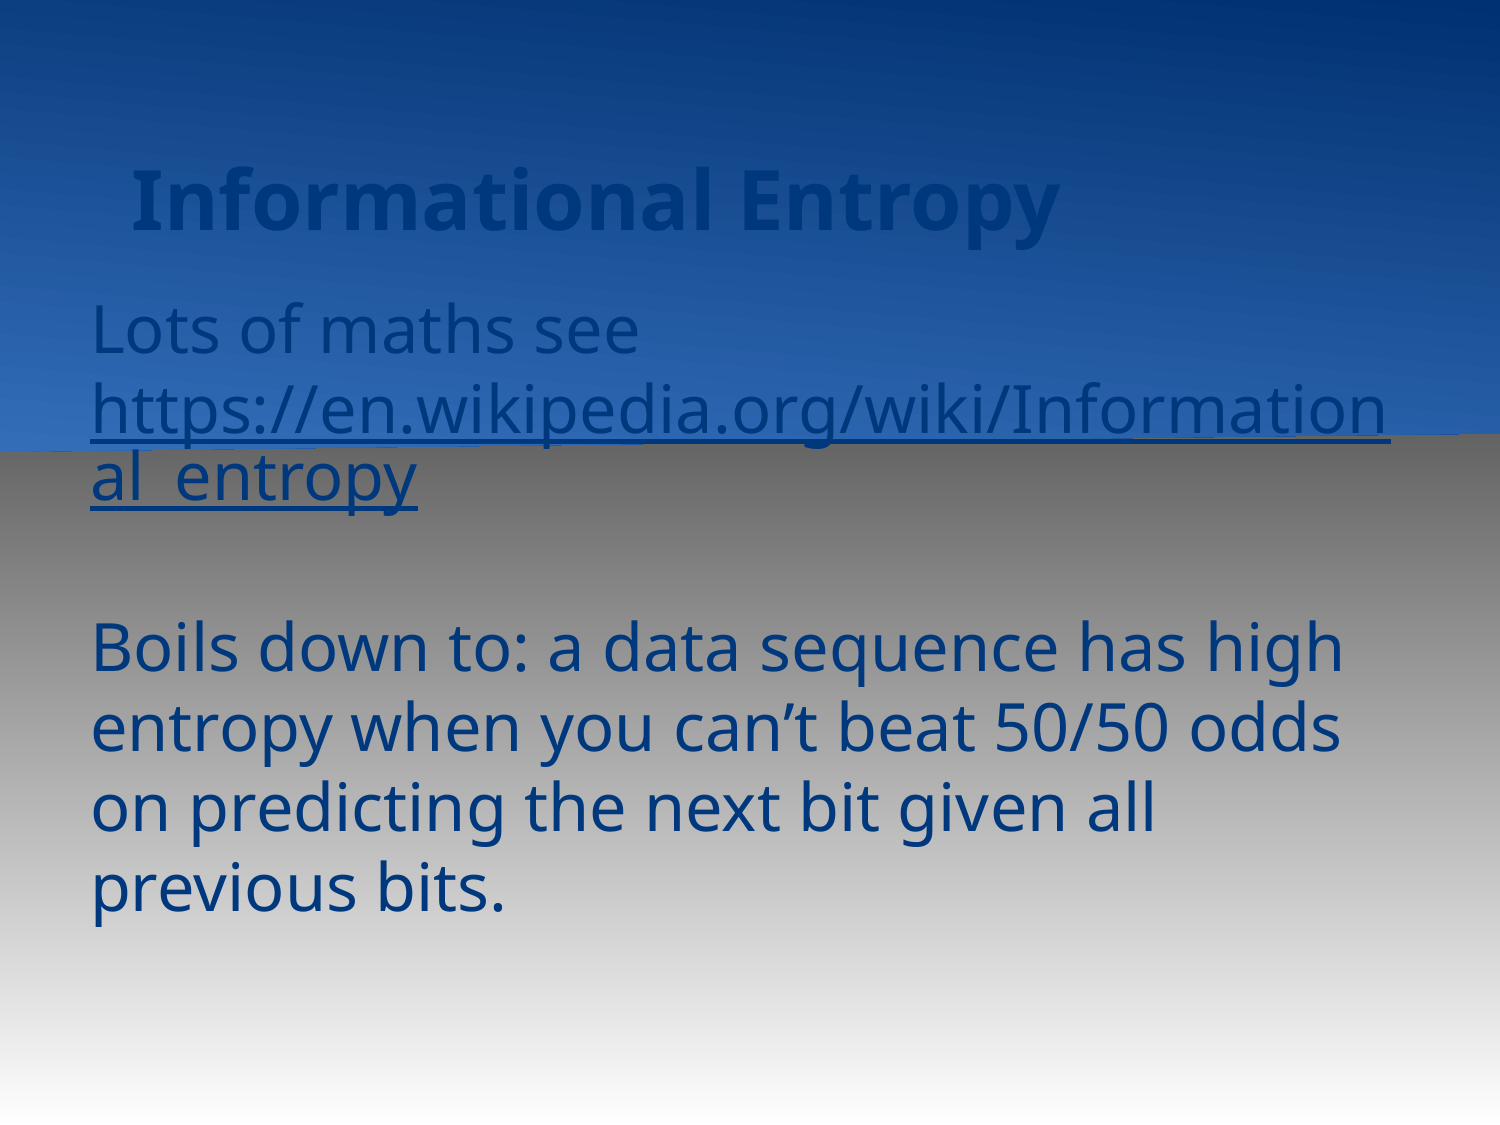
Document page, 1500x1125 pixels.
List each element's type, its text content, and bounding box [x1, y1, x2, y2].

title Informational Entropy [75, 45, 1425, 263]
list Lots of maths see https://en.wikipedia.org/wiki/Informational_entropy Boils down to: a data sequence has high entropy when you can’t beat 50/50 odds on predicting the next bit given all previous bits. [75, 272, 1425, 1067]
